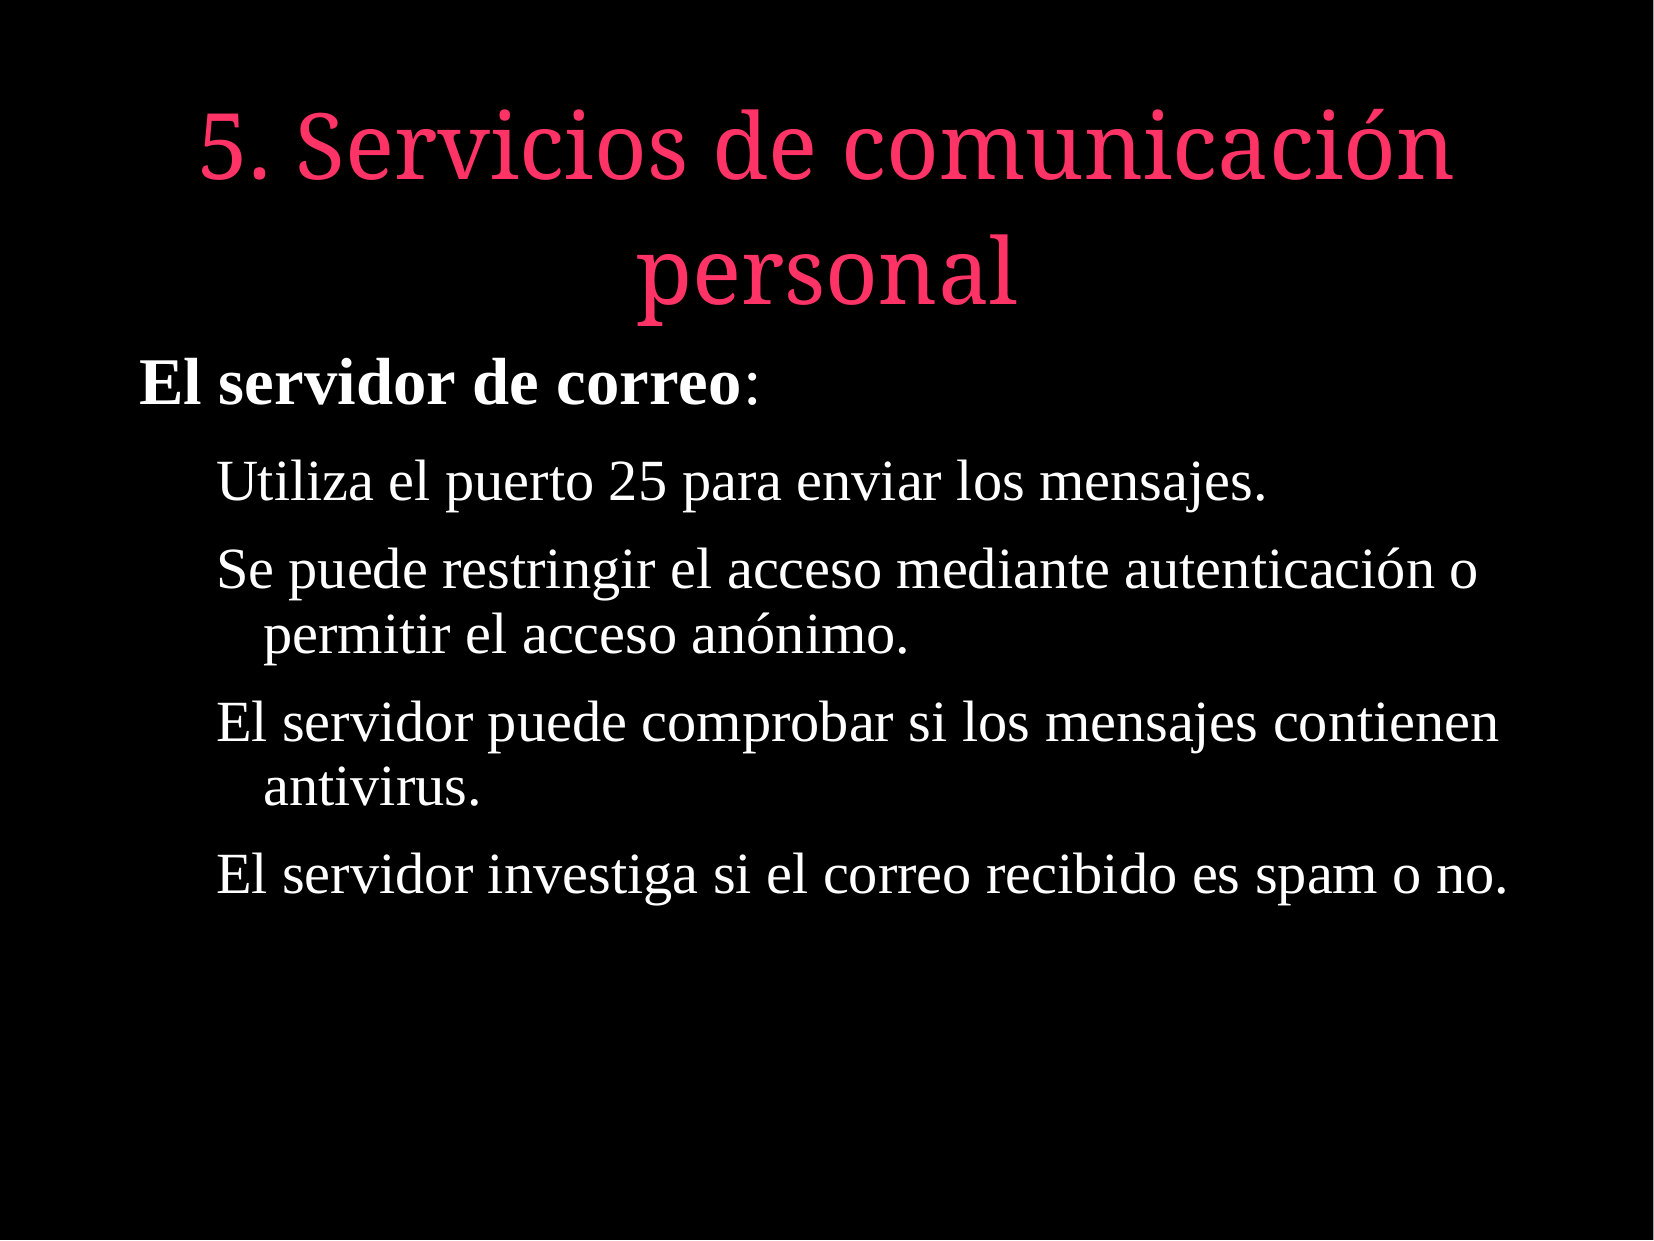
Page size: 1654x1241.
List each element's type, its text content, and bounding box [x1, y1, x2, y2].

list El servidor de correo: Utiliza el puerto 25 para enviar los mensajes. Se puede restringir el acceso mediante autenticación o permitir el acceso anónimo. El servidor puede comprobar si los mensajes contienen antivirus. El servidor investiga si el correo recibido es spam o no. [121, 344, 1534, 1127]
title 5. Servicios de comunicación personal [121, 82, 1534, 331]
